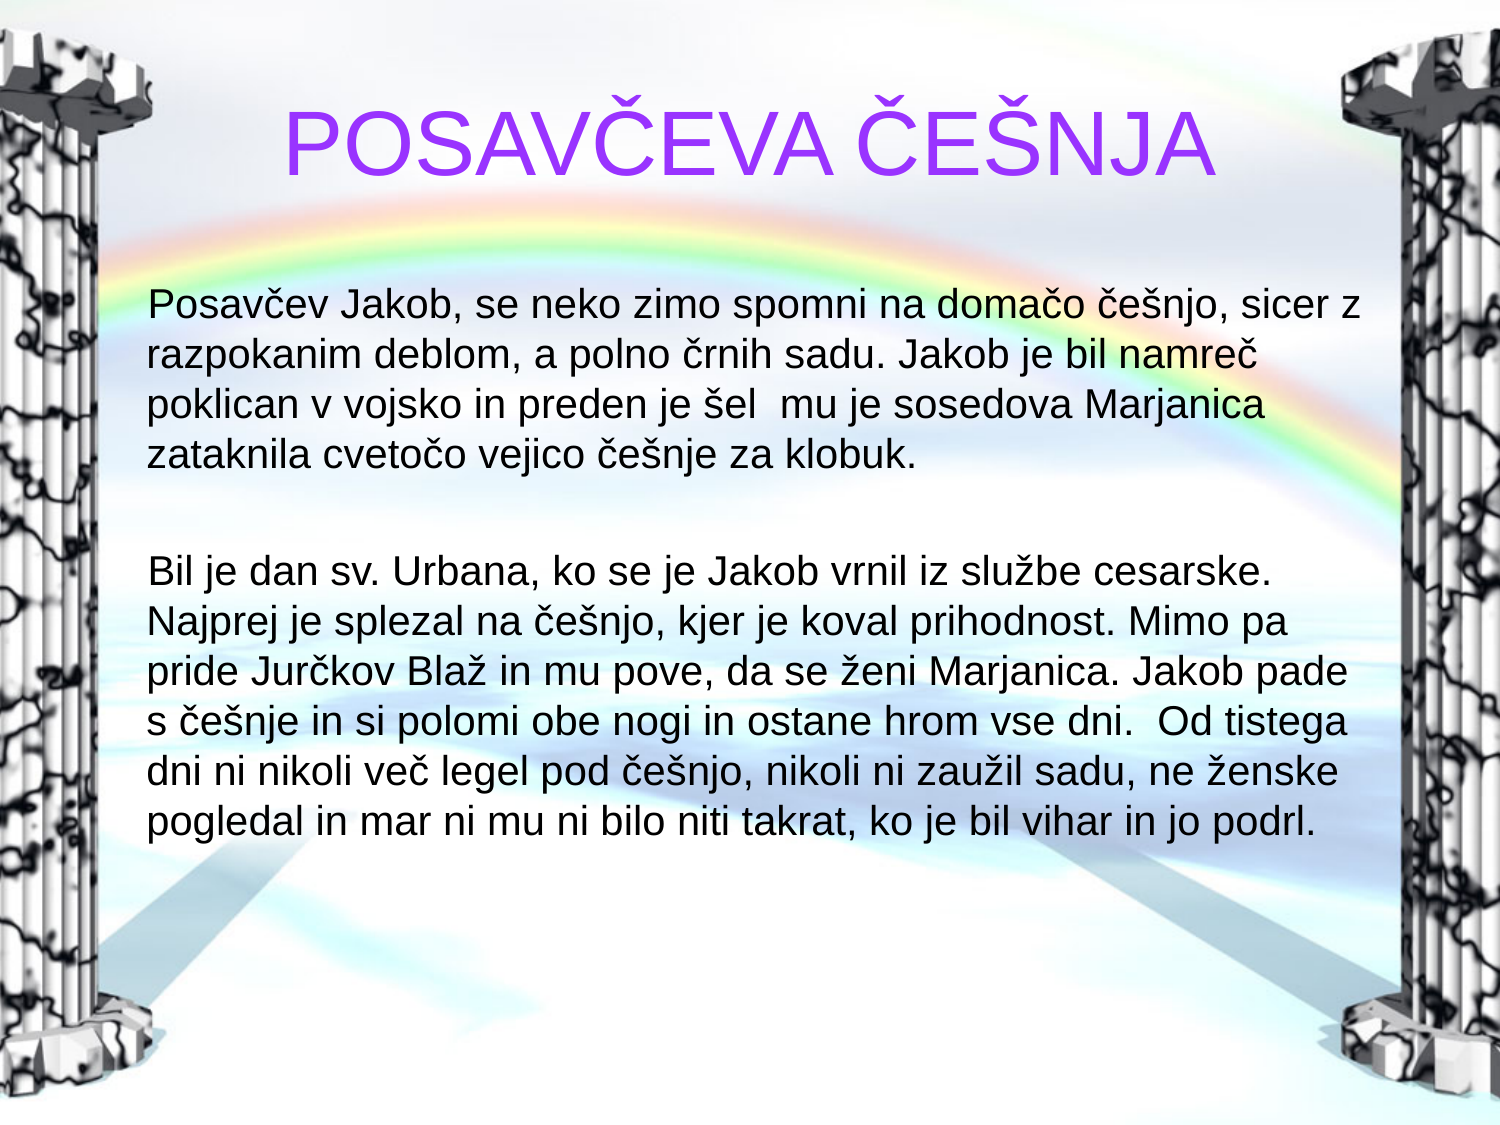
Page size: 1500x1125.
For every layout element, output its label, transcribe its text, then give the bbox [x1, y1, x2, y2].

list Posavčev Jakob, se neko zimo spomni na domačo češnjo, sicer z razpokanim deblom, a polno črnih sadu. Jakob je bil namreč poklican v vojsko in preden je šel mu je sosedova Marjanica zataknila cvetočo vejico češnje za klobuk. Bil je dan sv. Urbana, ko se je Jakob vrnil iz službe cesarske. Najprej je splezal na češnjo, kjer je koval prihodnost. Mimo pa pride Jurčkov Blaž in mu pove, da se ženi Marjanica. Jakob pade s češnje in si polomi obe nogi in ostane hrom vse dni. Od tistega dni ni nikoli več legel pod češnjo, nikoli ni zaužil sadu, ne ženske pogledal in mar ni mu ni bilo niti takrat, ko je bil vihar in jo podrl. [75, 269, 1383, 1005]
title POSAVČEVA ČEŠNJA [75, 45, 1425, 233]
picture [0, 0, 1500, 1125]
